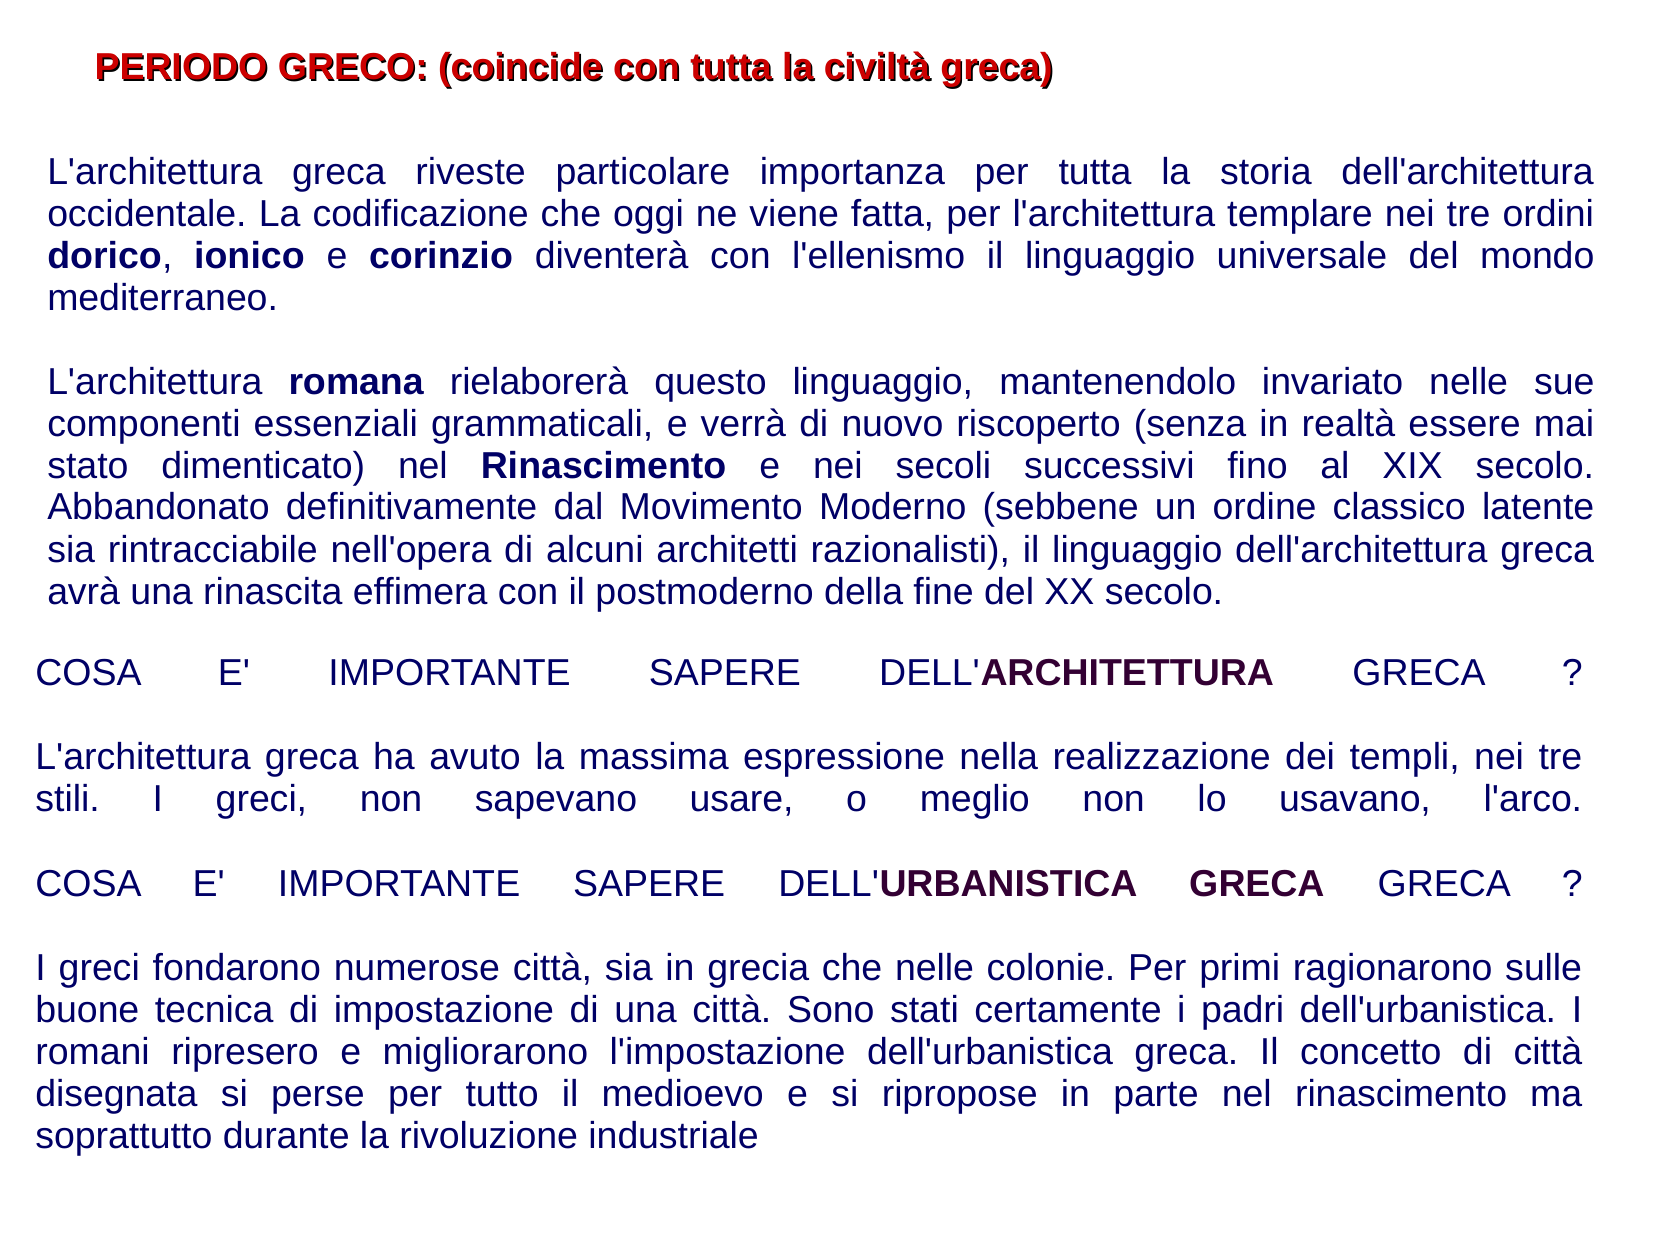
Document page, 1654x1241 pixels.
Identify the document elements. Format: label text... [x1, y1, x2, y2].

title COSA E' IMPORTANTE SAPERE DELL'ARCHITETTURA GRECA ? L'architettura greca ha avuto la massima espressione nella realizzazione dei templi, nei tre stili. I greci, non sapevano usare, o meglio non lo usavano, l'arco. [35, 650, 1583, 861]
title PERIODO GRECO: (coincide con tutta la civiltà greca) [94, 15, 1512, 119]
title L'architettura greca riveste particolare importanza per tutta la storia dell'architettura occidentale. La codificazione che oggi ne viene fatta, per l'architettura templare nei tre ordini dorico, ionico e corinzio diventerà con l'ellenismo il linguaggio universale del mondo mediterraneo. L'architettura romana rielaborerà questo linguaggio, mantenendolo invariato nelle sue componenti essenziali grammaticali, e verrà di nuovo riscoperto (senza in realtà essere mai stato dimenticato) nel Rinascimento e nei secoli successivi fino al XIX secolo. Abbandonato definitivamente dal Movimento Moderno (sebbene un ordine classico latente sia rintracciabile nell'opera di alcuni architetti razionalisti), il linguaggio dell'architettura greca avrà una rinascita effimera con il postmoderno della fine del XX secolo. [47, 148, 1595, 615]
title COSA E' IMPORTANTE SAPERE DELL'URBANISTICA GRECA GRECA ? I greci fondarono numerose città, sia in grecia che nelle colonie. Per primi ragionarono sulle buone tecnica di impostazione di una città. Sono stati certamente i padri dell'urbanistica. I romani ripresero e migliorarono l'impostazione dell'urbanistica greca. Il concetto di città disegnata si perse per tutto il medioevo e si ripropose in parte nel rinascimento ma soprattutto durante la rivoluzione industriale [35, 861, 1583, 1158]
